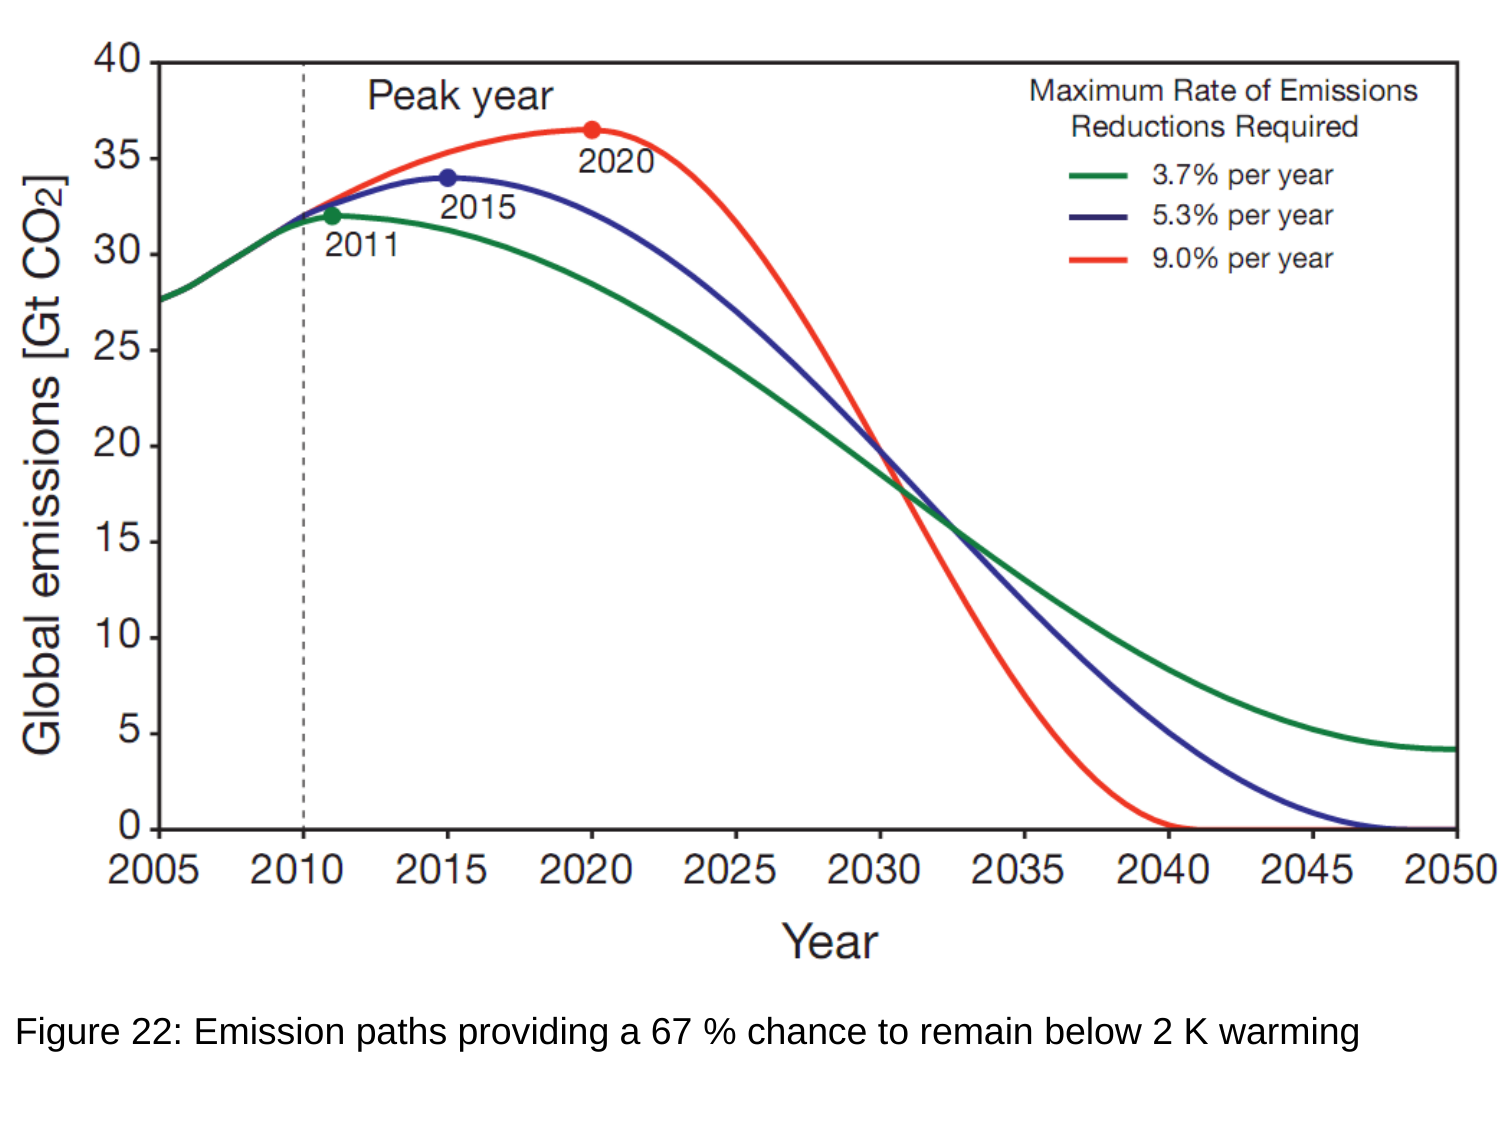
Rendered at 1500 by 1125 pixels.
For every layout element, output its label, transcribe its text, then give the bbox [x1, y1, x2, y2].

text_box Figure 22: Emission paths providing a 67 % chance to remain below 2 K warming [0, 999, 1500, 1061]
picture [0, 29, 1500, 971]
